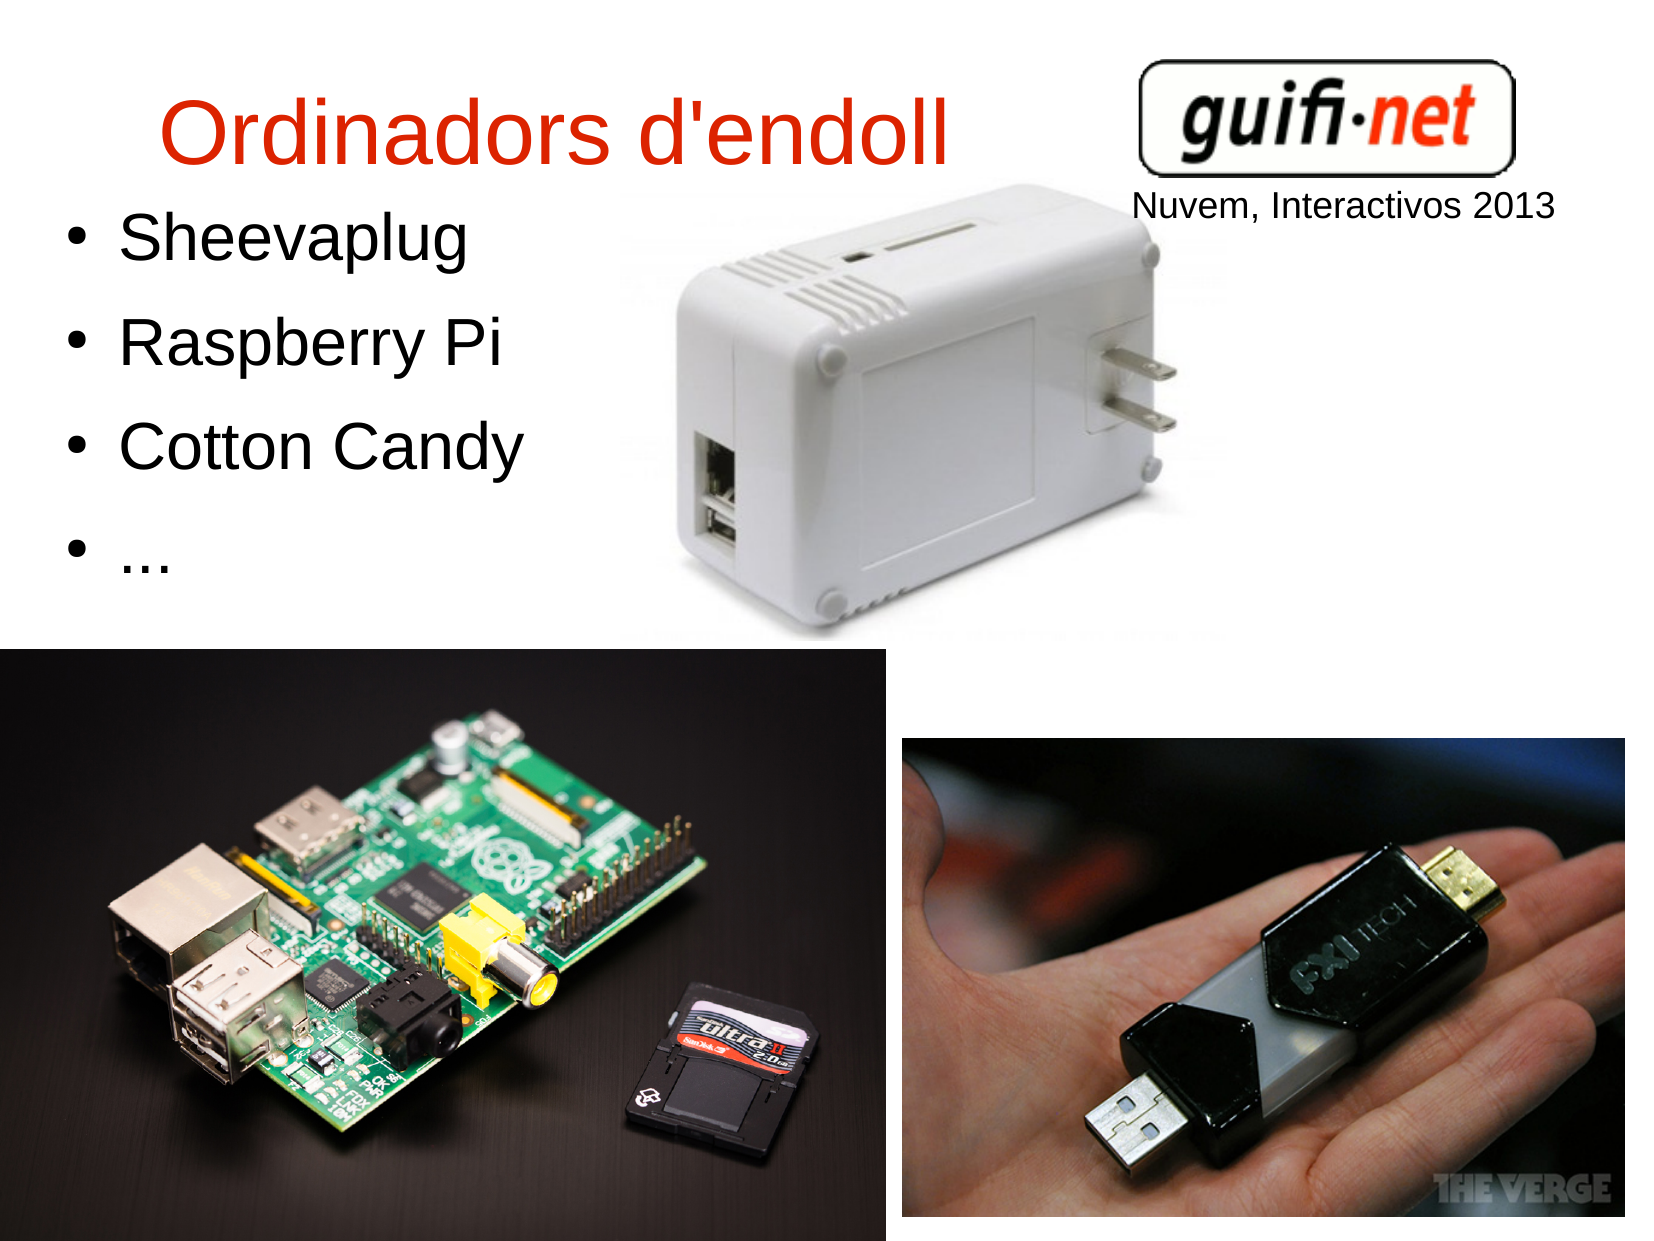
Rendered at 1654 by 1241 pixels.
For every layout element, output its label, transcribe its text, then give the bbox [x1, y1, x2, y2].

picture [902, 738, 1625, 1217]
list Sheevaplug Raspberry Pi Cotton Candy ... [47, 200, 1536, 1004]
picture [0, 649, 886, 1241]
text_box Nuvem, Interactivos 2013 [1033, 177, 1654, 235]
picture [1137, 59, 1516, 177]
title Ordinadors d'endoll [0, 29, 1300, 237]
